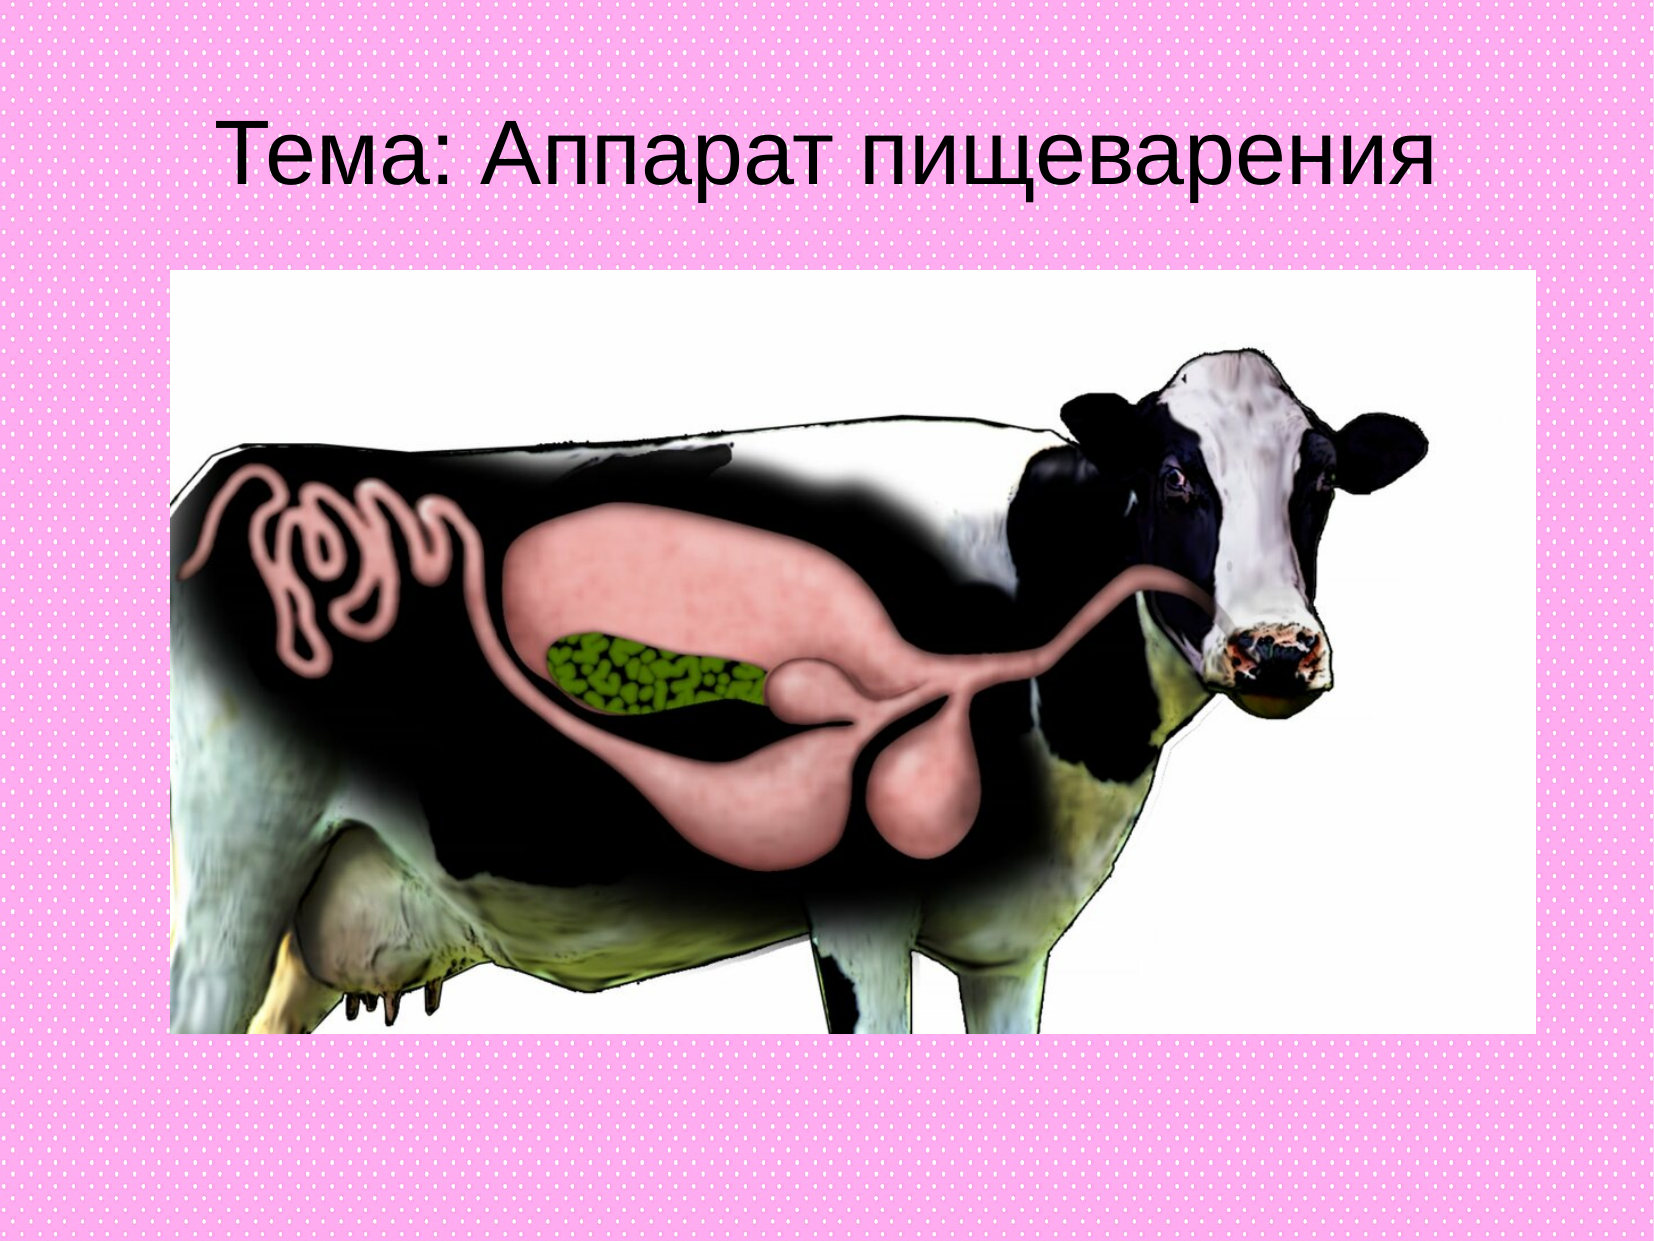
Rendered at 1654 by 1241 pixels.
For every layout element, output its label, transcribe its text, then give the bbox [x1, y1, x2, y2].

title Тема: Аппарат пищеварения [82, 49, 1571, 257]
picture [0, 0, 1654, 1241]
